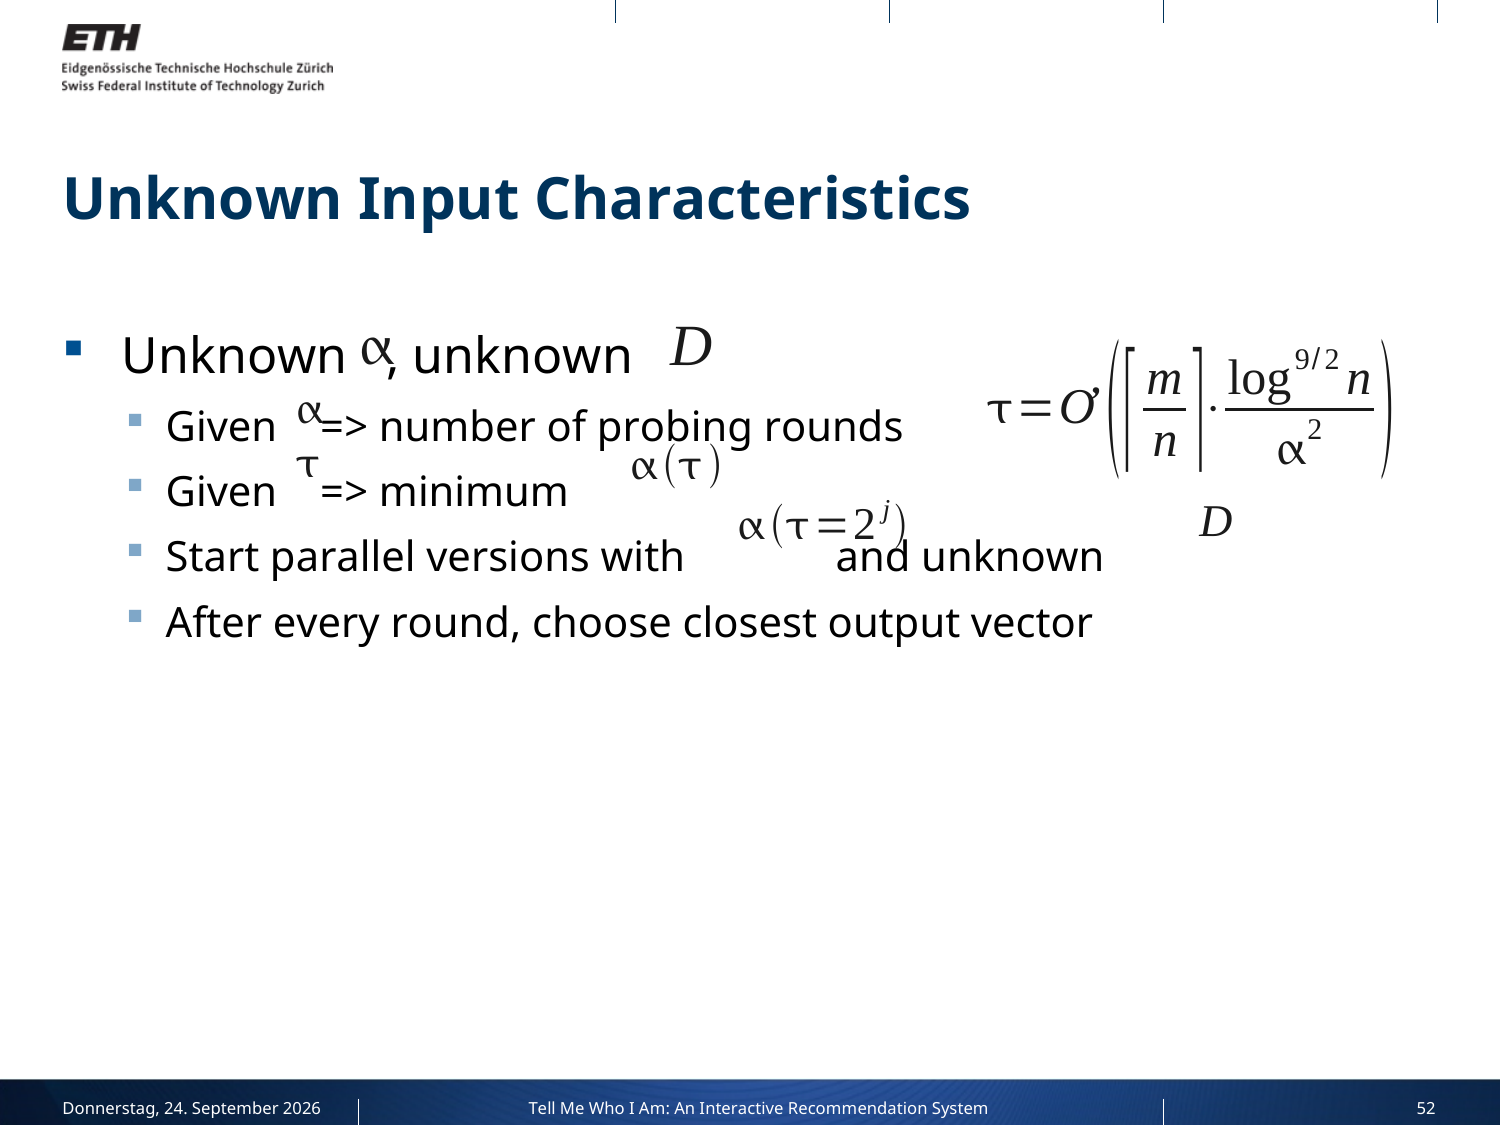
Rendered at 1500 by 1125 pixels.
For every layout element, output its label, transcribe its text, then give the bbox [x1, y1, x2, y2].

chart [289, 382, 330, 434]
chart [980, 336, 1402, 482]
chart [731, 493, 915, 552]
chart [623, 438, 728, 491]
chart [659, 314, 718, 379]
picture [62, 24, 333, 94]
chart [289, 437, 329, 488]
list Unknown , unknown Given => number of probing rounds Given => minimum Start parallel versions with and unknown After every round, choose closest output vector [62, 319, 1438, 1052]
chart [1189, 496, 1239, 547]
title Unknown Input Characteristics [62, 157, 1438, 281]
chart [353, 313, 402, 378]
picture [0, 1078, 1500, 1125]
